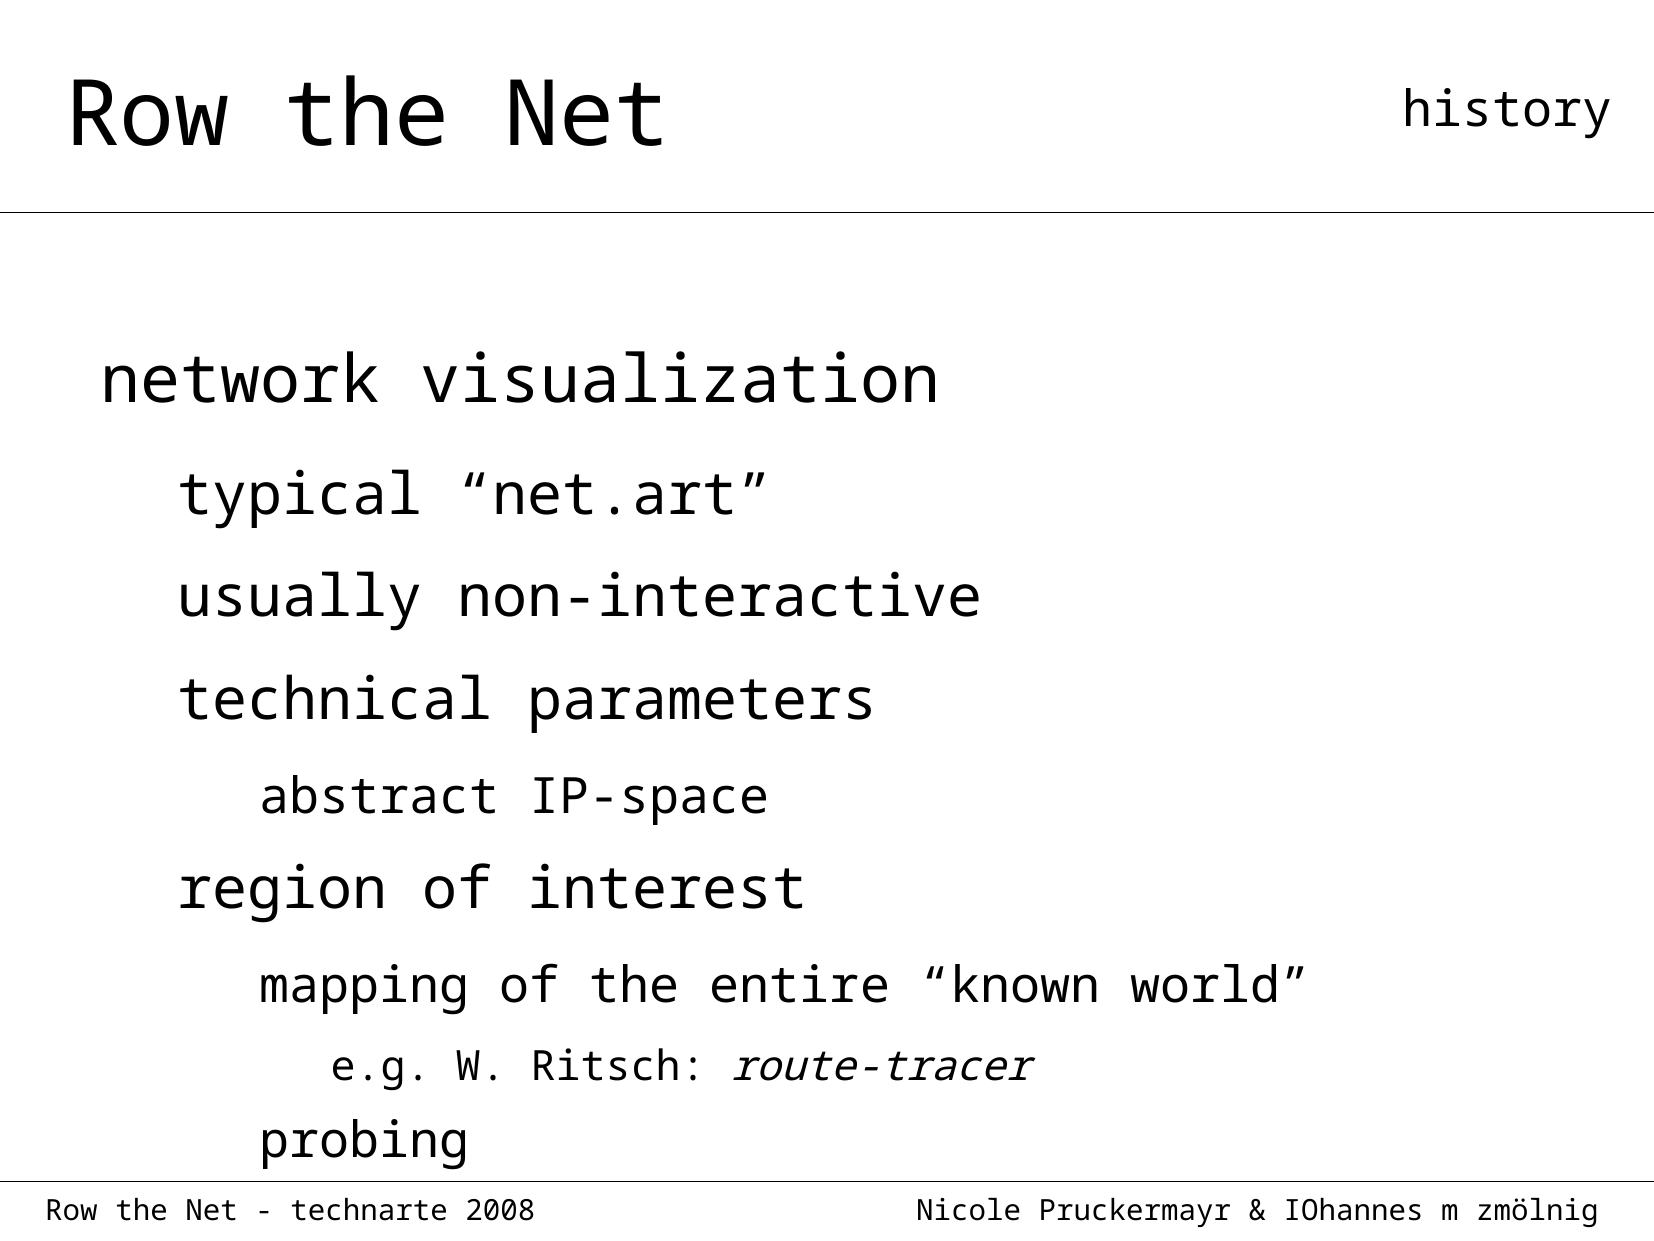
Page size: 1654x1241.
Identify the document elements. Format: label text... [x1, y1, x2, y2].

title history [750, 73, 1613, 142]
list network visualization typical “net.art” usually non-interactive technical parameters abstract IP-space region of interest mapping of the entire “known world” e.g. W. Ritsch: route-tracer probing [82, 331, 1571, 1151]
